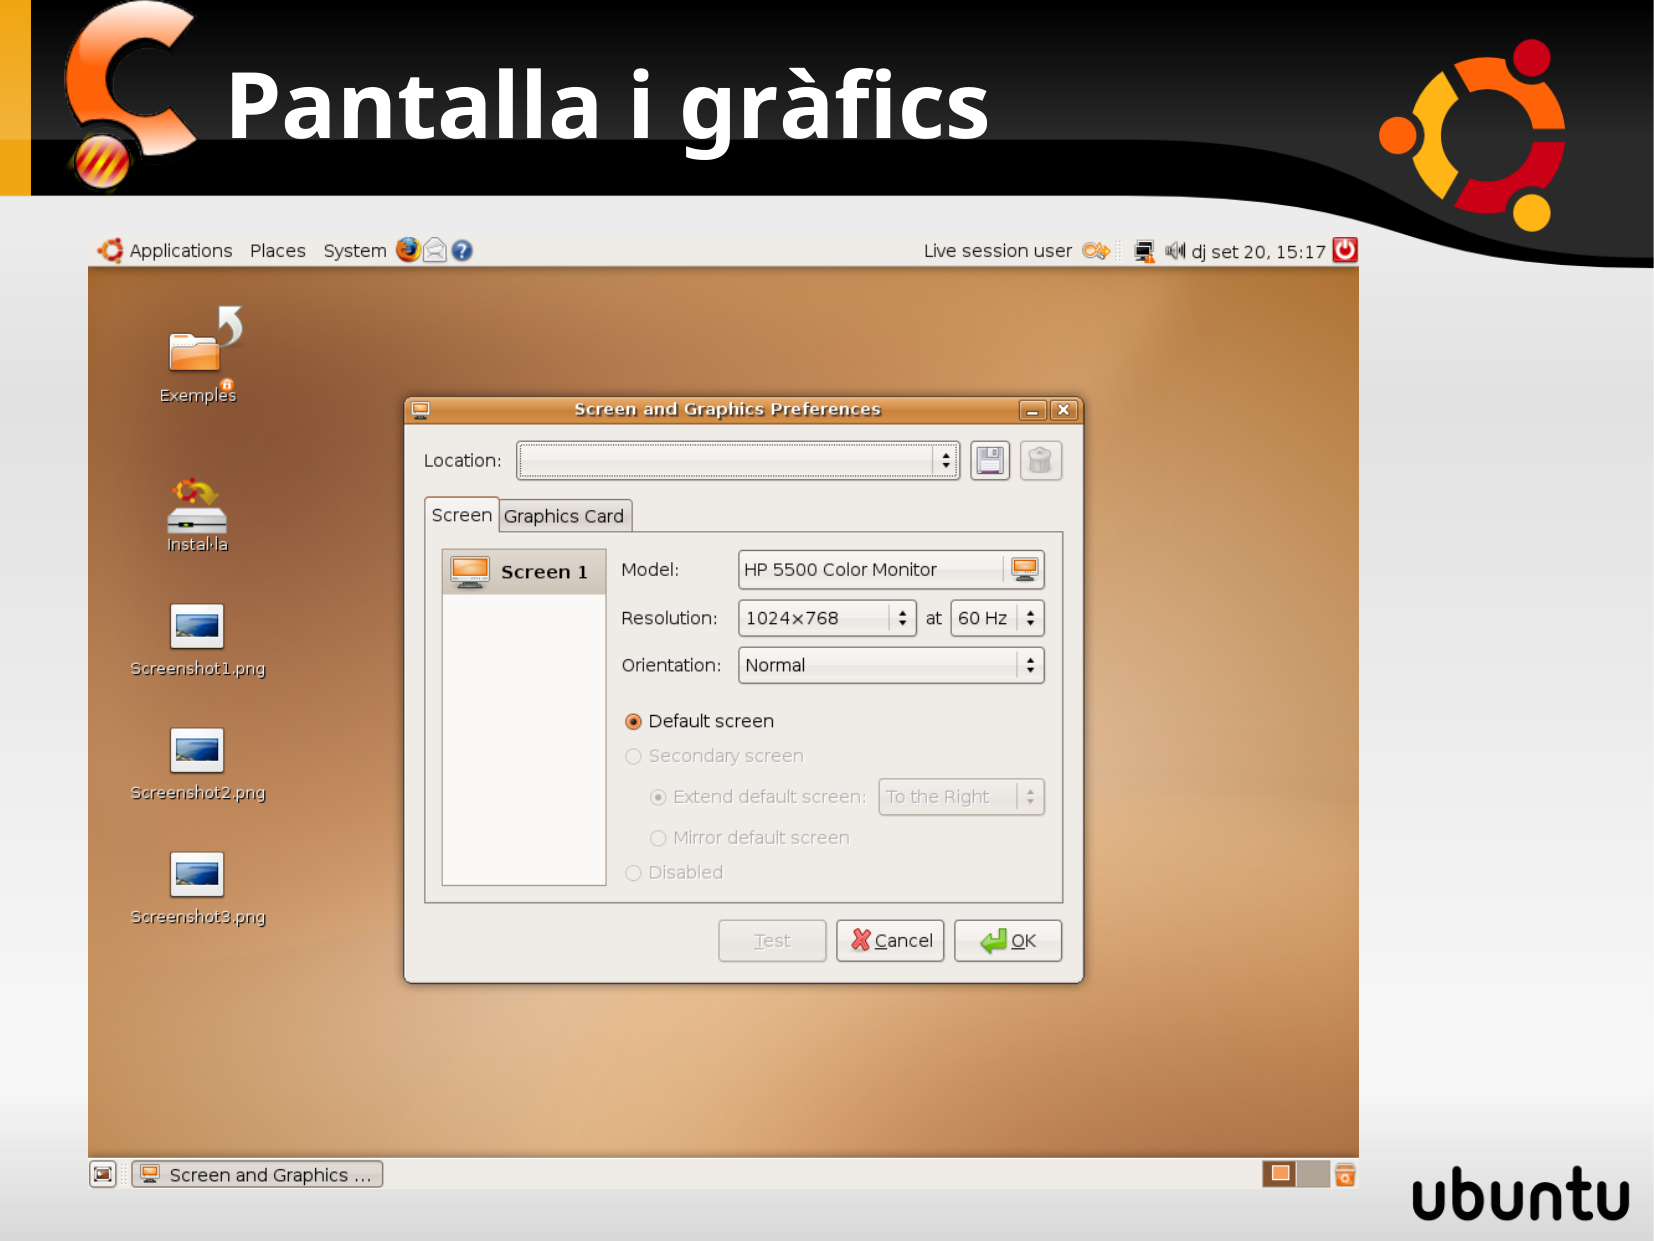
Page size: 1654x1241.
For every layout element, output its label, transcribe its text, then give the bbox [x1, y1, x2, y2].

picture [0, 0, 1654, 1241]
title Pantalla i gràfics [76, 0, 1565, 208]
